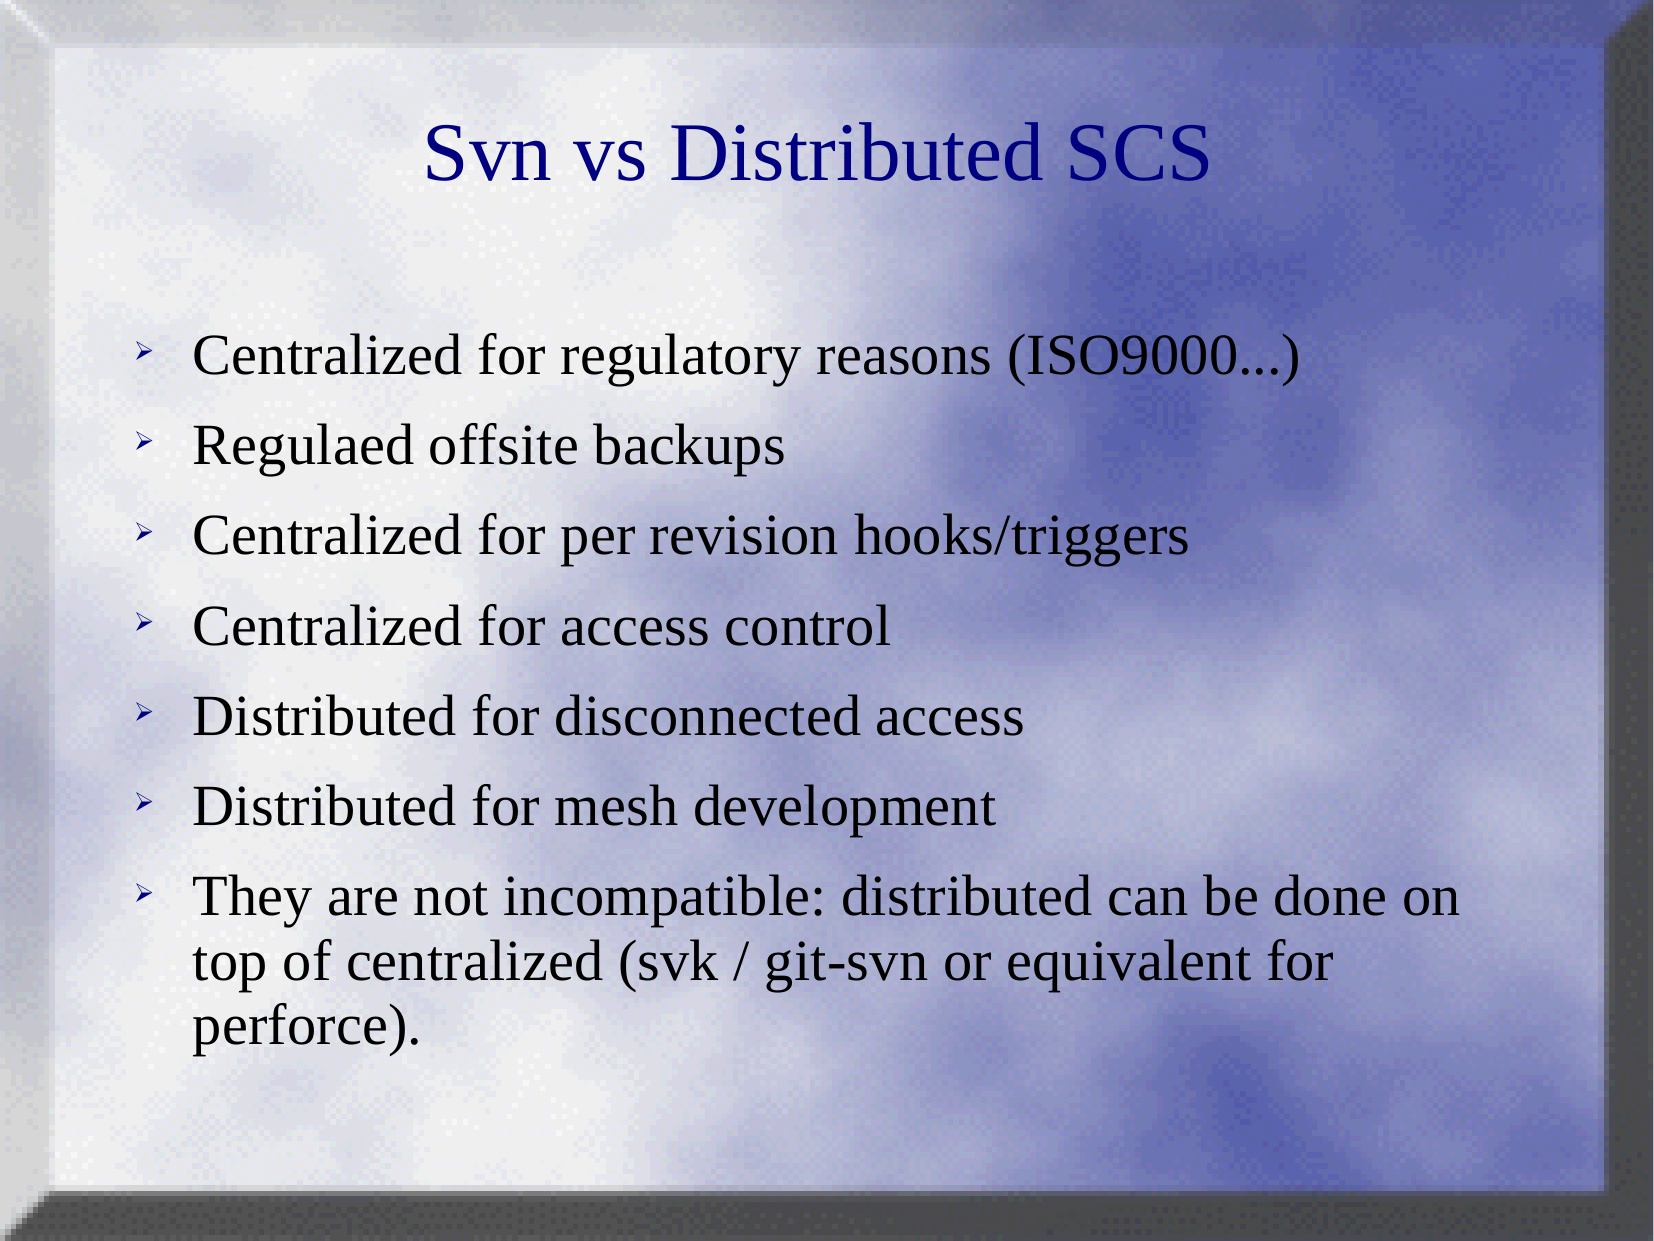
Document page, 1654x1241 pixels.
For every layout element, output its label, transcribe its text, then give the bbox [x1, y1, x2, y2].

list Centralized for regulatory reasons (ISO9000...) Regulaed offsite backups Centralized for per revision hooks/triggers Centralized for access control Distributed for disconnected access Distributed for mesh development They are not incompatible: distributed can be done on top of centralized (svk / git-svn or equivalent for perforce). [133, 322, 1546, 1058]
picture [0, 0, 1654, 1241]
title Svn vs Distributed SCS [199, 98, 1439, 206]
